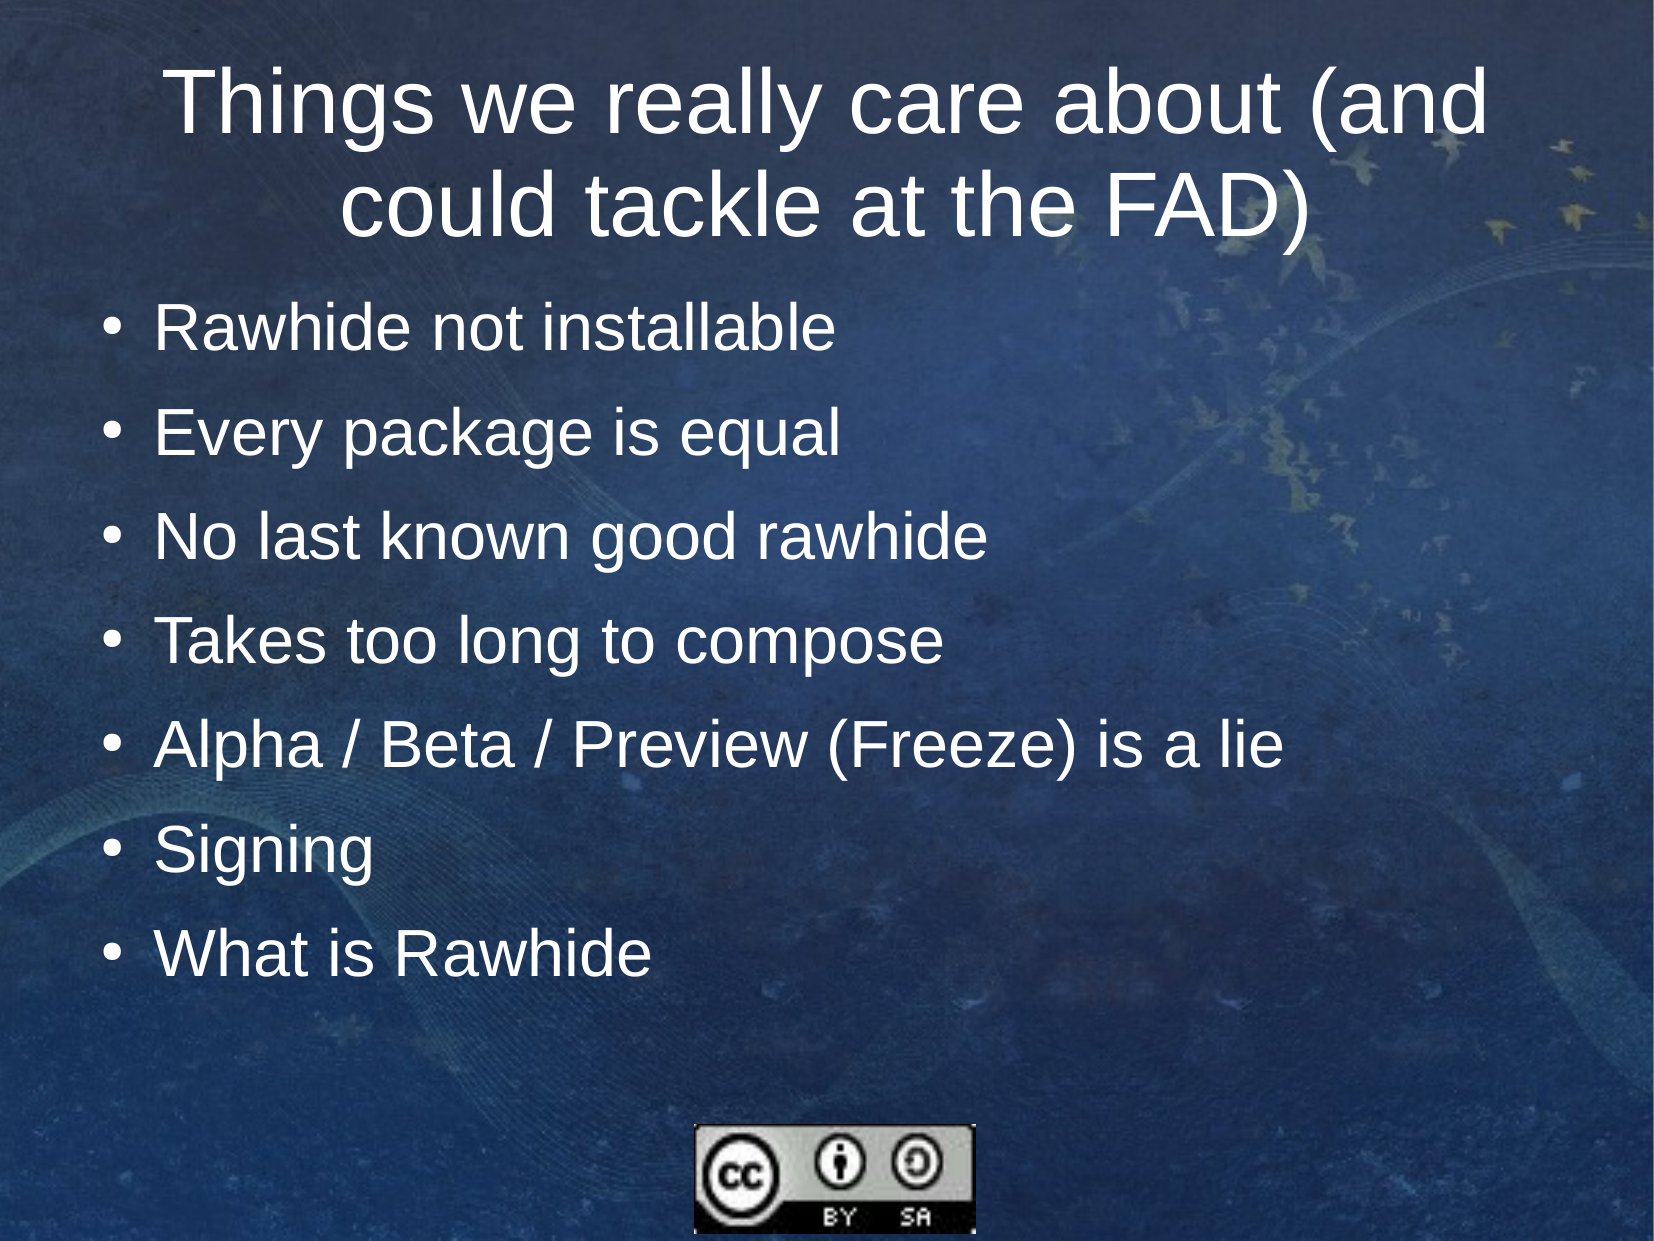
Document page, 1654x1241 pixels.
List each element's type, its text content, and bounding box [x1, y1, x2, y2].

list Rawhide not installable Every package is equal No last known good rawhide Takes too long to compose Alpha / Beta / Preview (Freeze) is a lie Signing What is Rawhide [82, 290, 1571, 1094]
title Things we really care about (and could tackle at the FAD) [82, 50, 1571, 256]
picture [0, 0, 1654, 1241]
